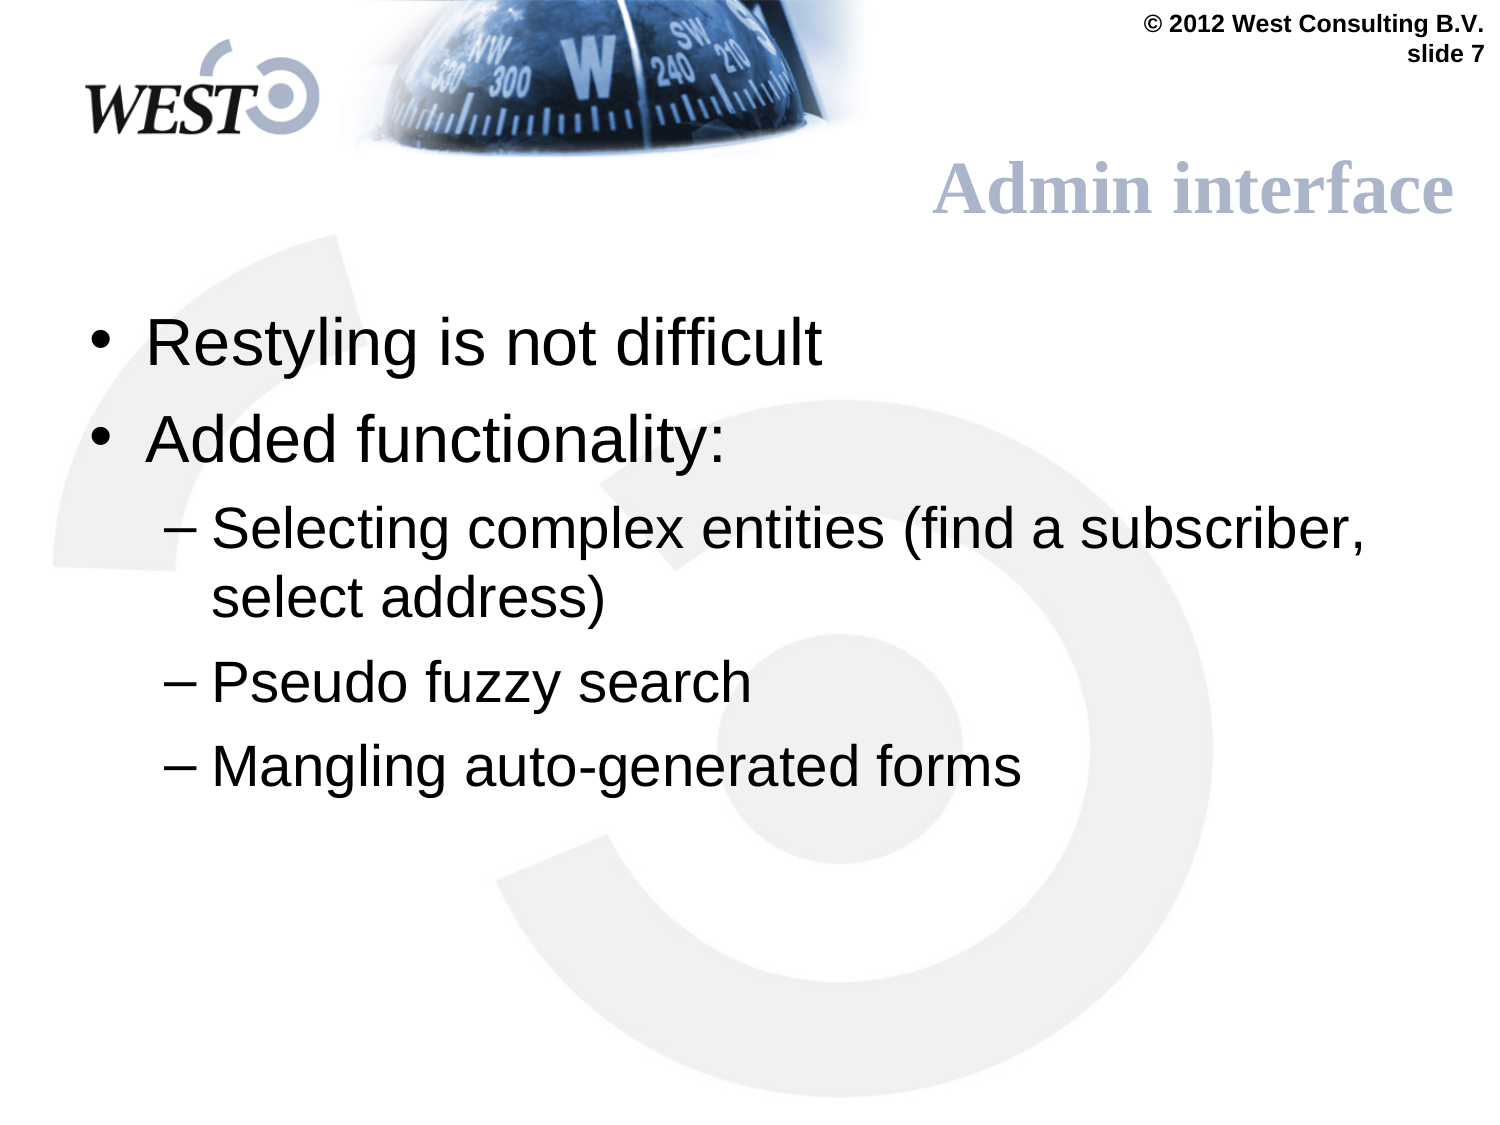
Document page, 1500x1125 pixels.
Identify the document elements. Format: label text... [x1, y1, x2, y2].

picture [82, 0, 904, 125]
picture [53, 242, 1424, 1125]
title Admin interface [49, 125, 1471, 242]
list Restyling is not difficult Added functionality: Selecting complex entities (find a subscriber, select address) Pseudo fuzzy search Mangling auto-generated forms [75, 290, 1425, 944]
